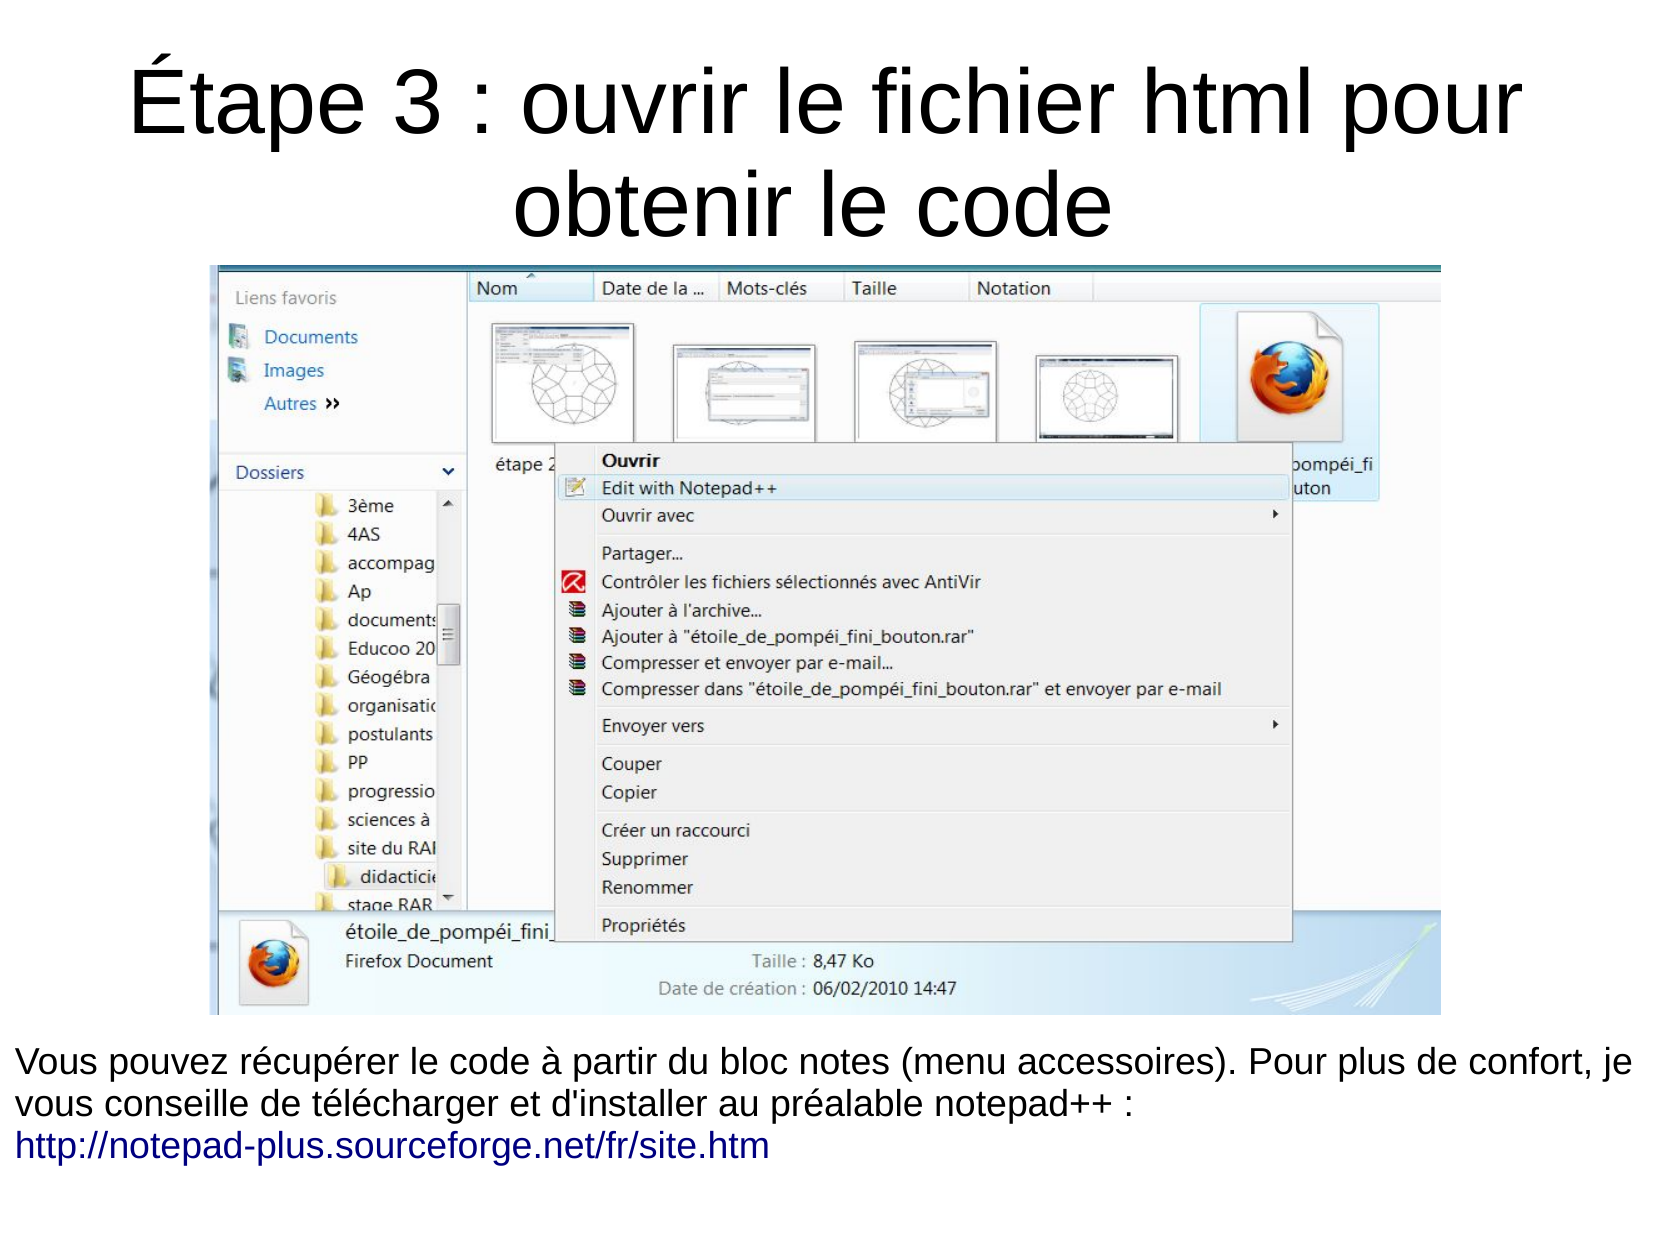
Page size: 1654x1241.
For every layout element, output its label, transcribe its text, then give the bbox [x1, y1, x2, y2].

text_box Vous pouvez récupérer le code à partir du bloc notes (menu accessoires). Pour plus de confort, je vous conseille de télécharger et d'installer au préalable notepad++ : http://notepad-plus.sourceforge.net/fr/site.htm [0, 1033, 1654, 1175]
title Étape 3 : ouvrir le fichier html pour obtenir le code [82, 49, 1571, 257]
picture [209, 265, 1441, 1015]
